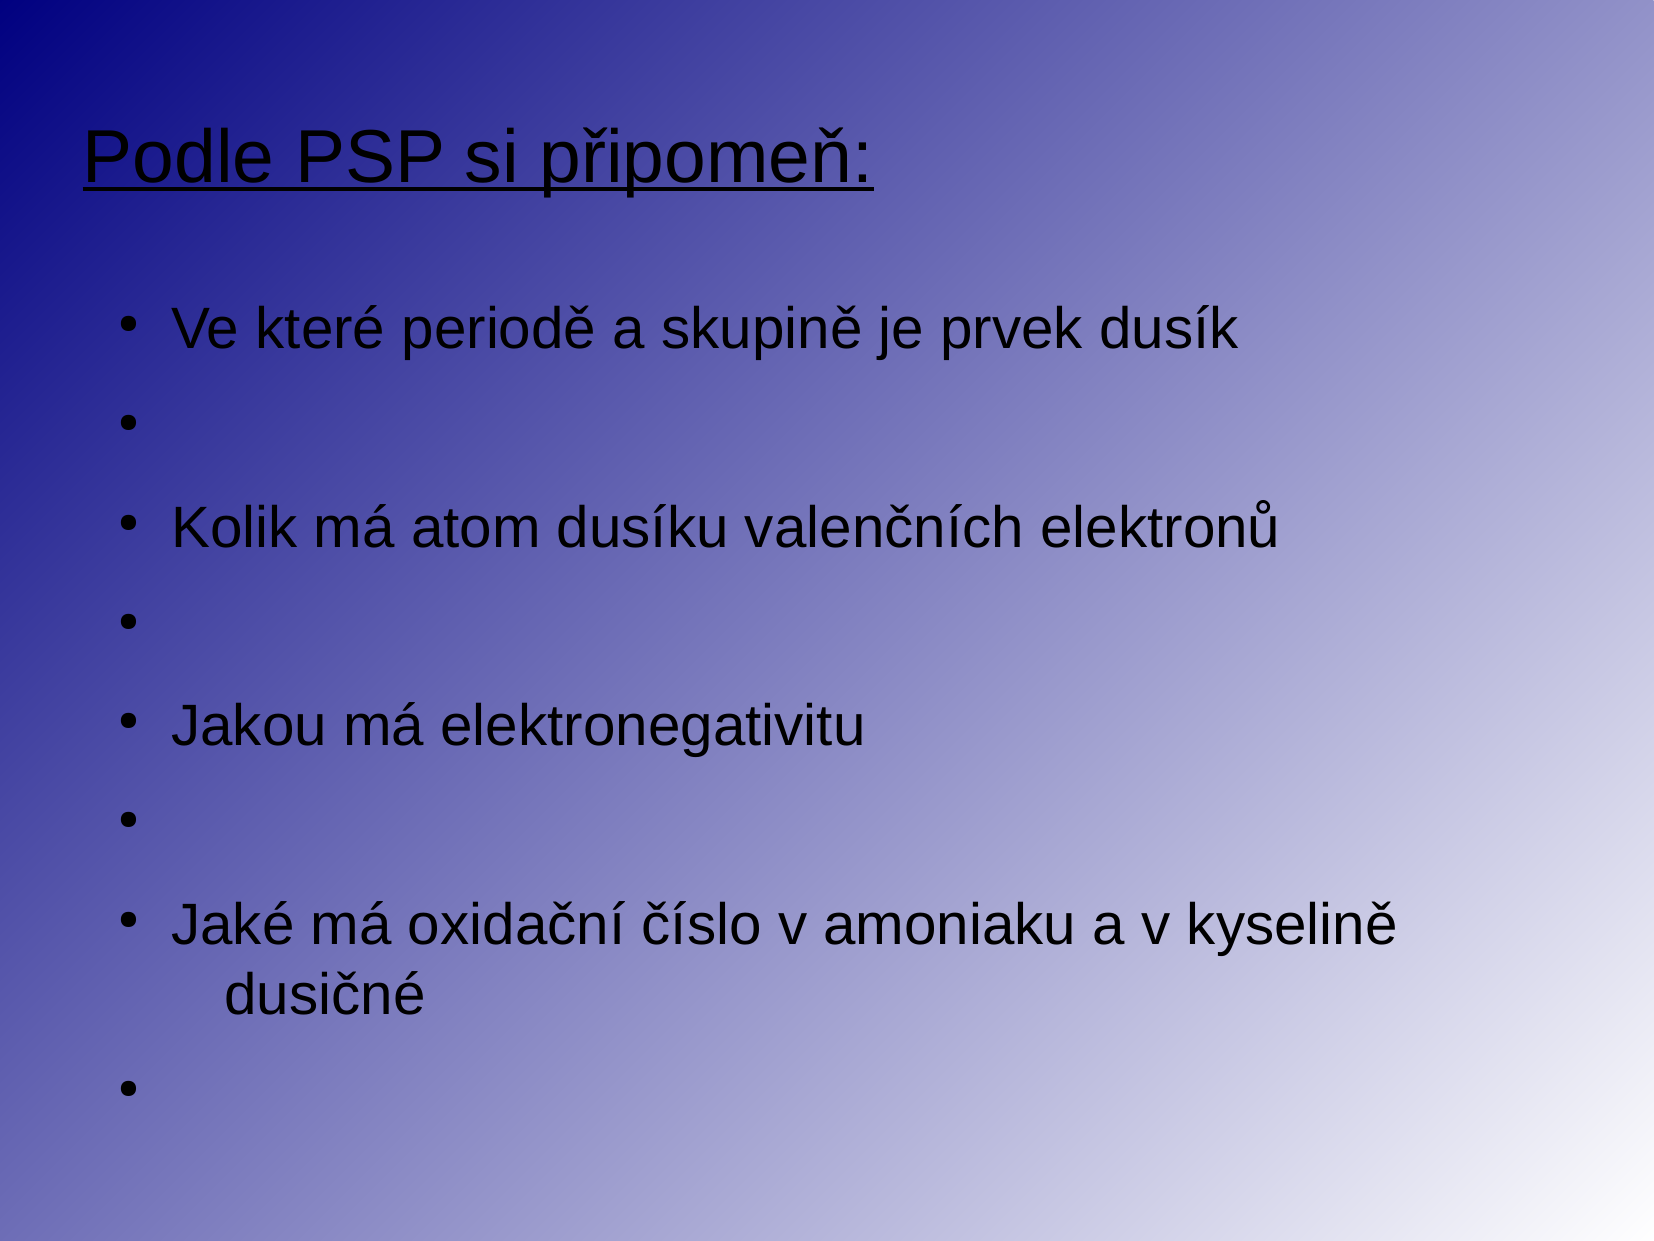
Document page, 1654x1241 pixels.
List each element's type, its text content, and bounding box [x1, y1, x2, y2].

list Ve které periodě a skupině je prvek dusík Kolik má atom dusíku valenčních elektronů Jakou má elektronegativitu Jaké má oxidační číslo v amoniaku a v kyselině dusičné [82, 290, 1571, 1109]
title Podle PSP si připomeň: [82, 49, 1571, 257]
